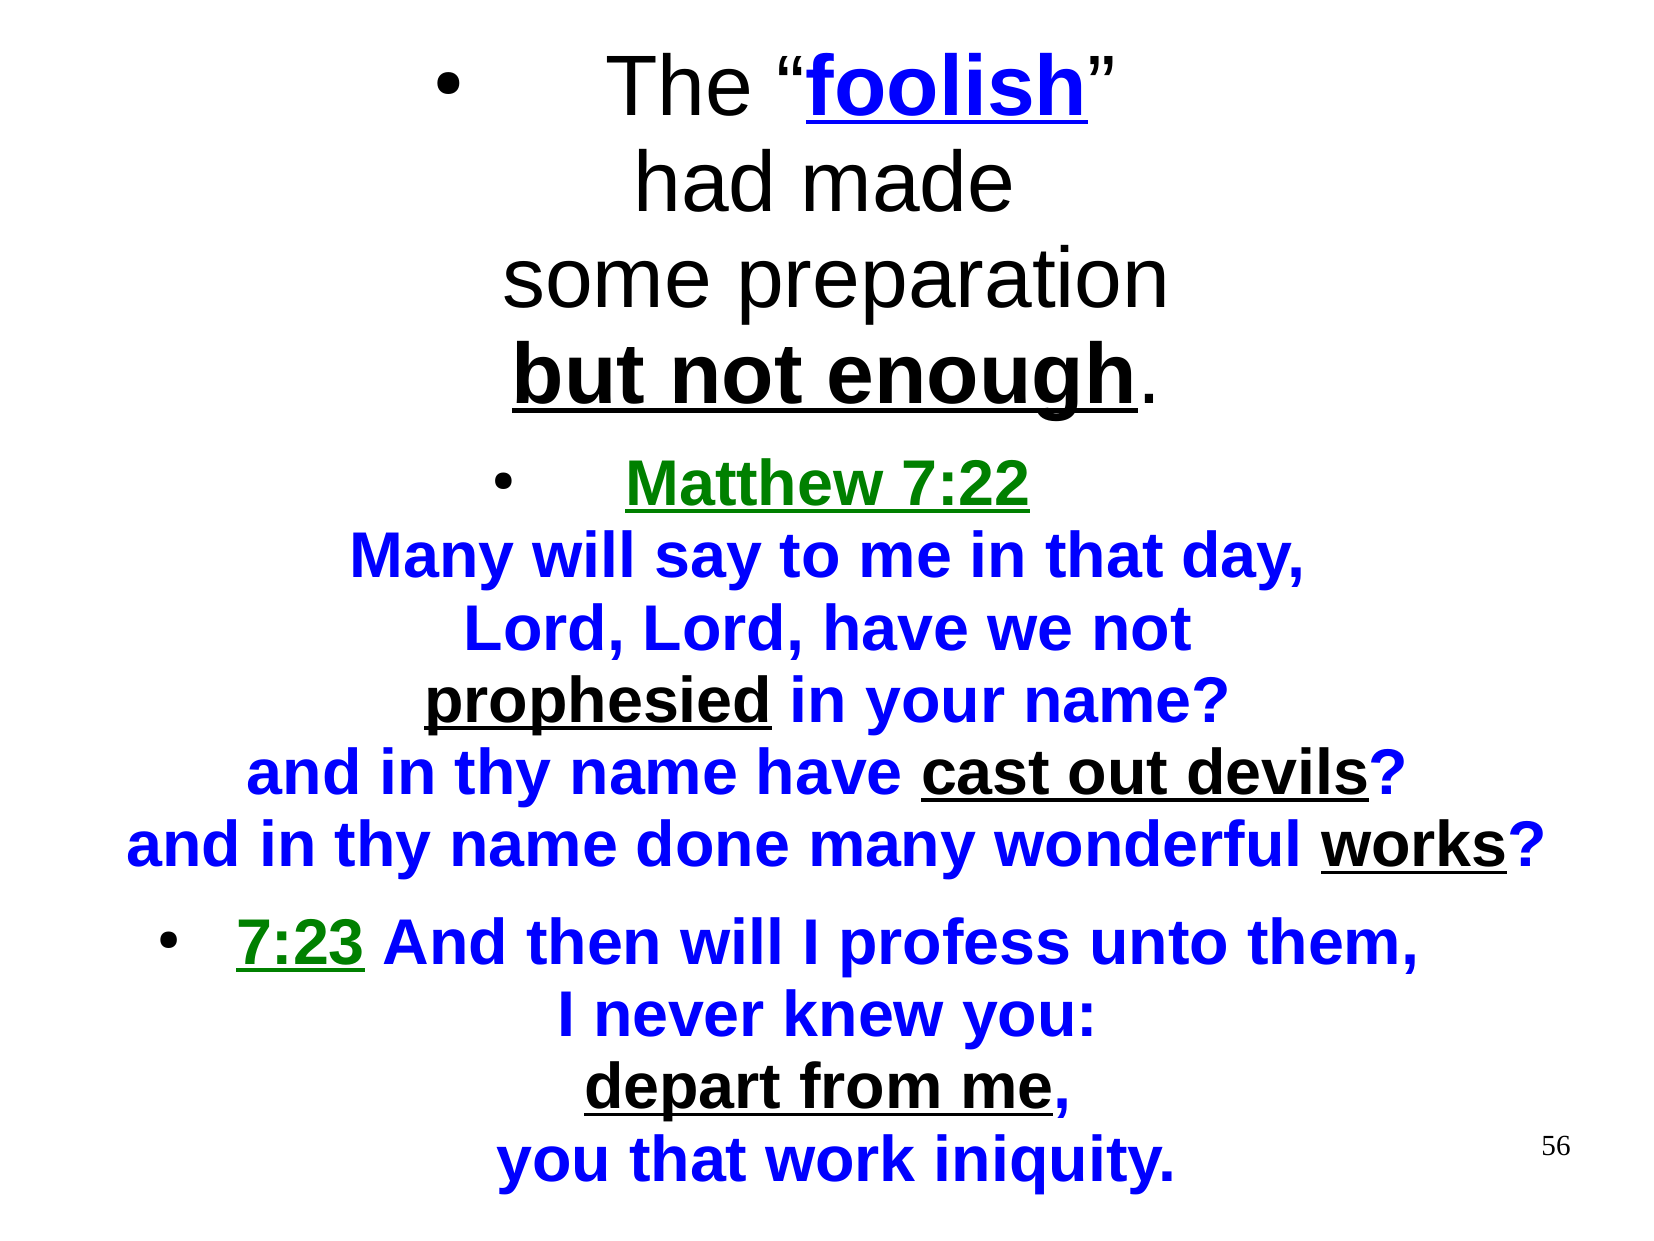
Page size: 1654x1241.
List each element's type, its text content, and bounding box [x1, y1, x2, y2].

list The “foolish” had made some preparation but not enough. Matthew 7:22 Many will say to me in that day, Lord, Lord, have we not prophesied in your name? and in thy name have cast out devils? and in thy name done many wonderful works? 7:23 And then will I profess unto them, I never knew you: depart from me, you that work iniquity. [0, 37, 1613, 1201]
